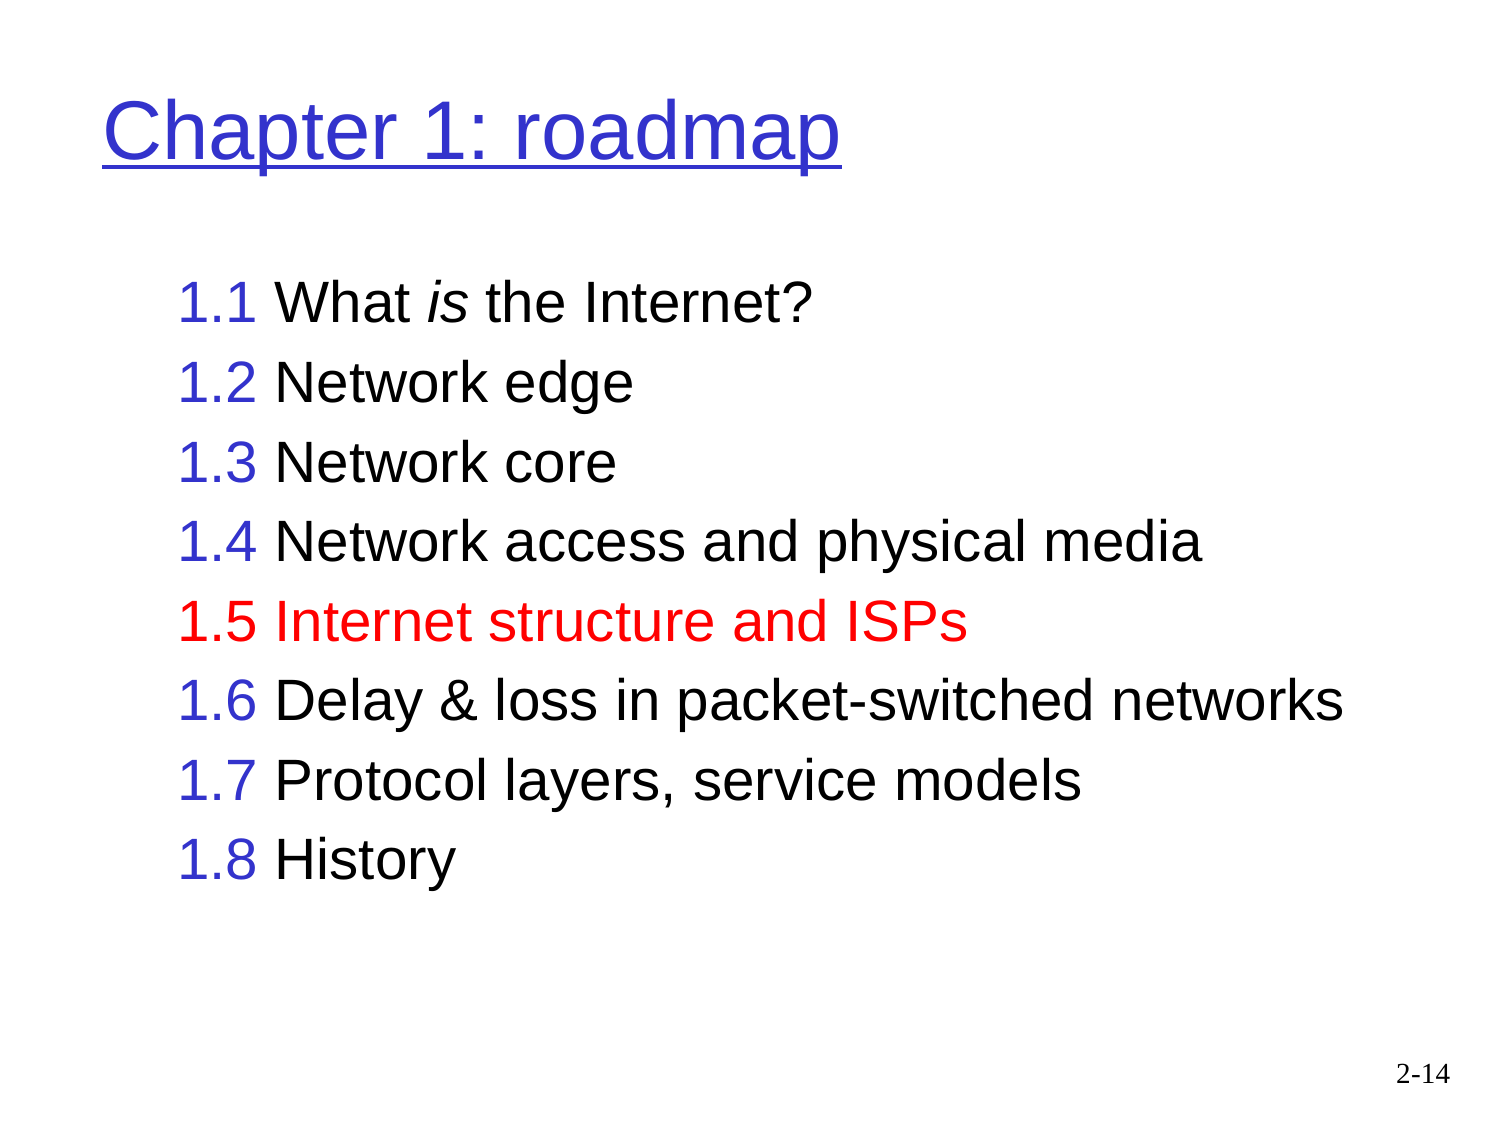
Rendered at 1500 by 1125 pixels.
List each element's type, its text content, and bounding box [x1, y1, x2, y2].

title Chapter 1: roadmap [87, 37, 1363, 225]
list 1.1 What is the Internet? 1.2 Network edge 1.3 Network core 1.4 Network access and physical media 1.5 Internet structure and ISPs 1.6 Delay & loss in packet-switched networks 1.7 Protocol layers, service models 1.8 History [87, 262, 1434, 1026]
